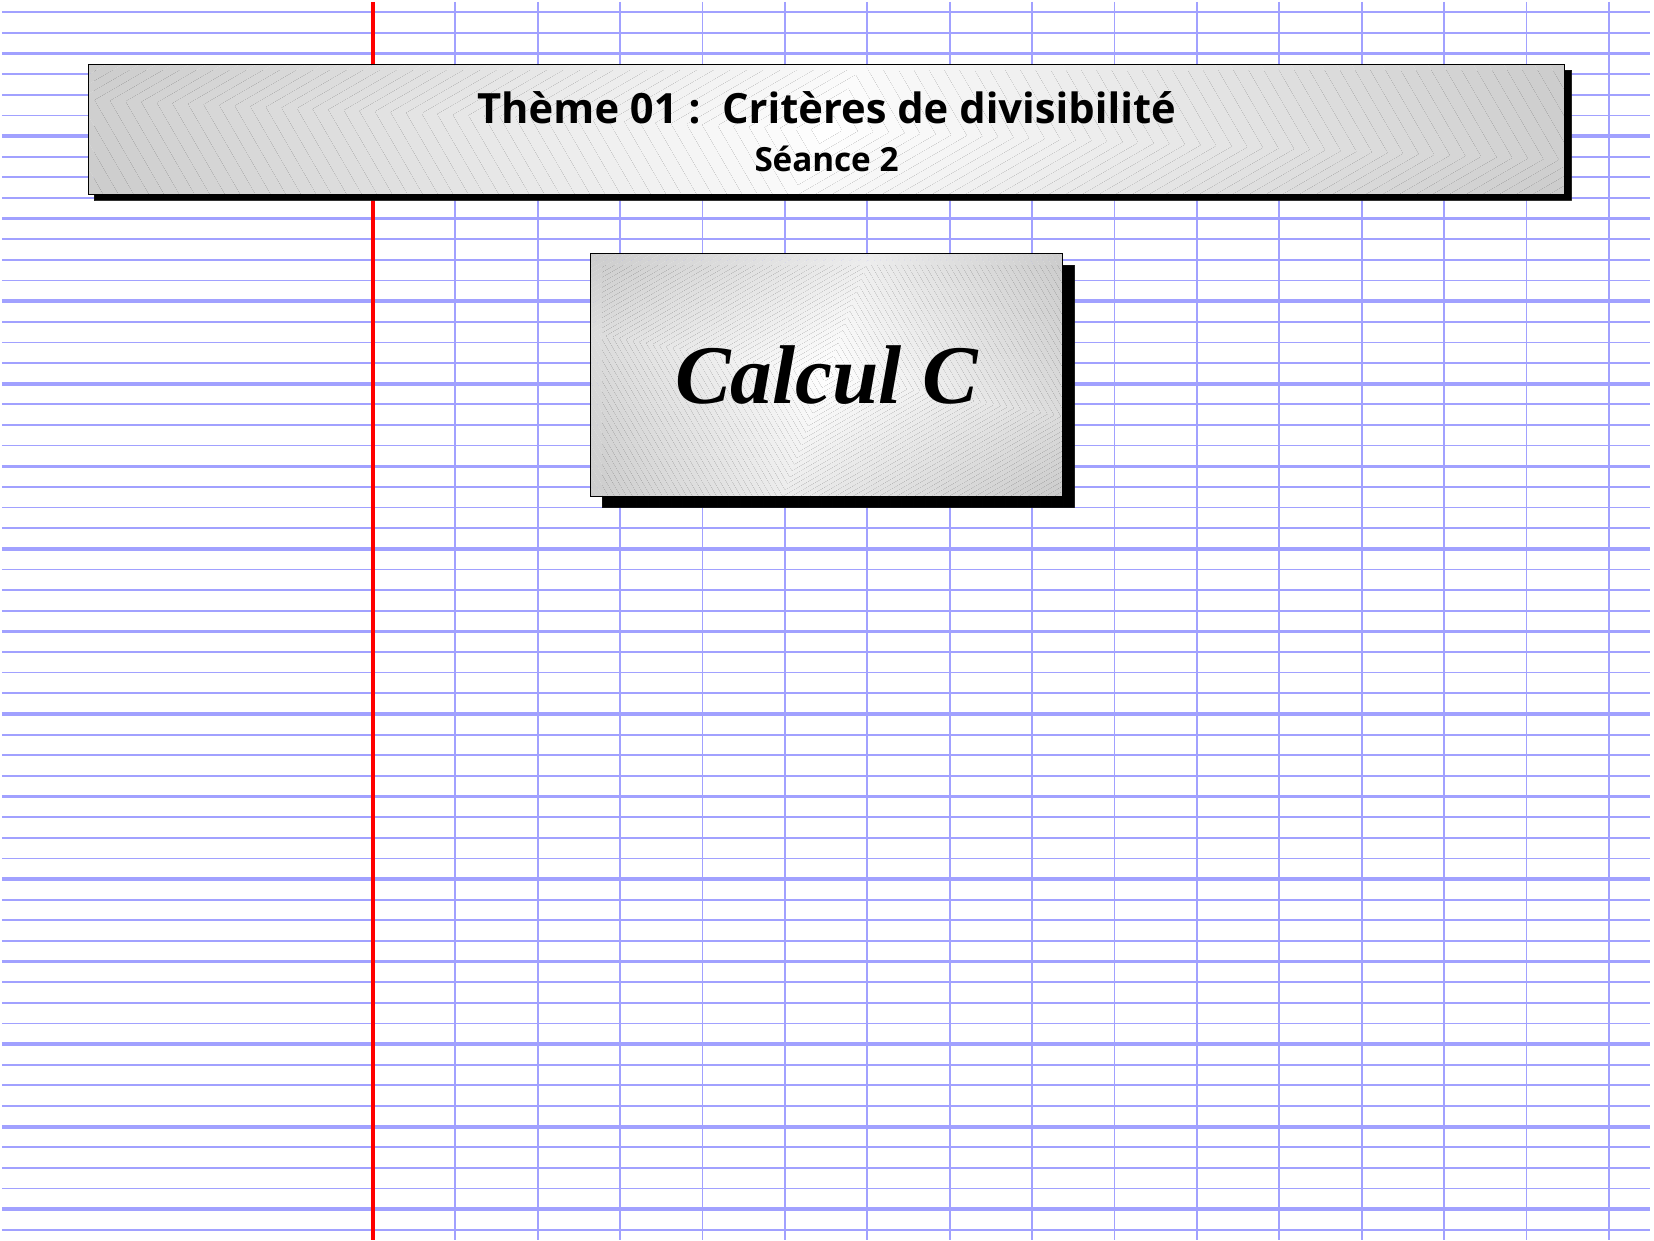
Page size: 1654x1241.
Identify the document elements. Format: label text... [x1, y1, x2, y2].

text_box Thème 01 : Critères de divisibilité Séance 2 [88, 64, 1565, 195]
text_box Calcul C [590, 253, 1063, 497]
picture [0, 0, 1654, 1241]
